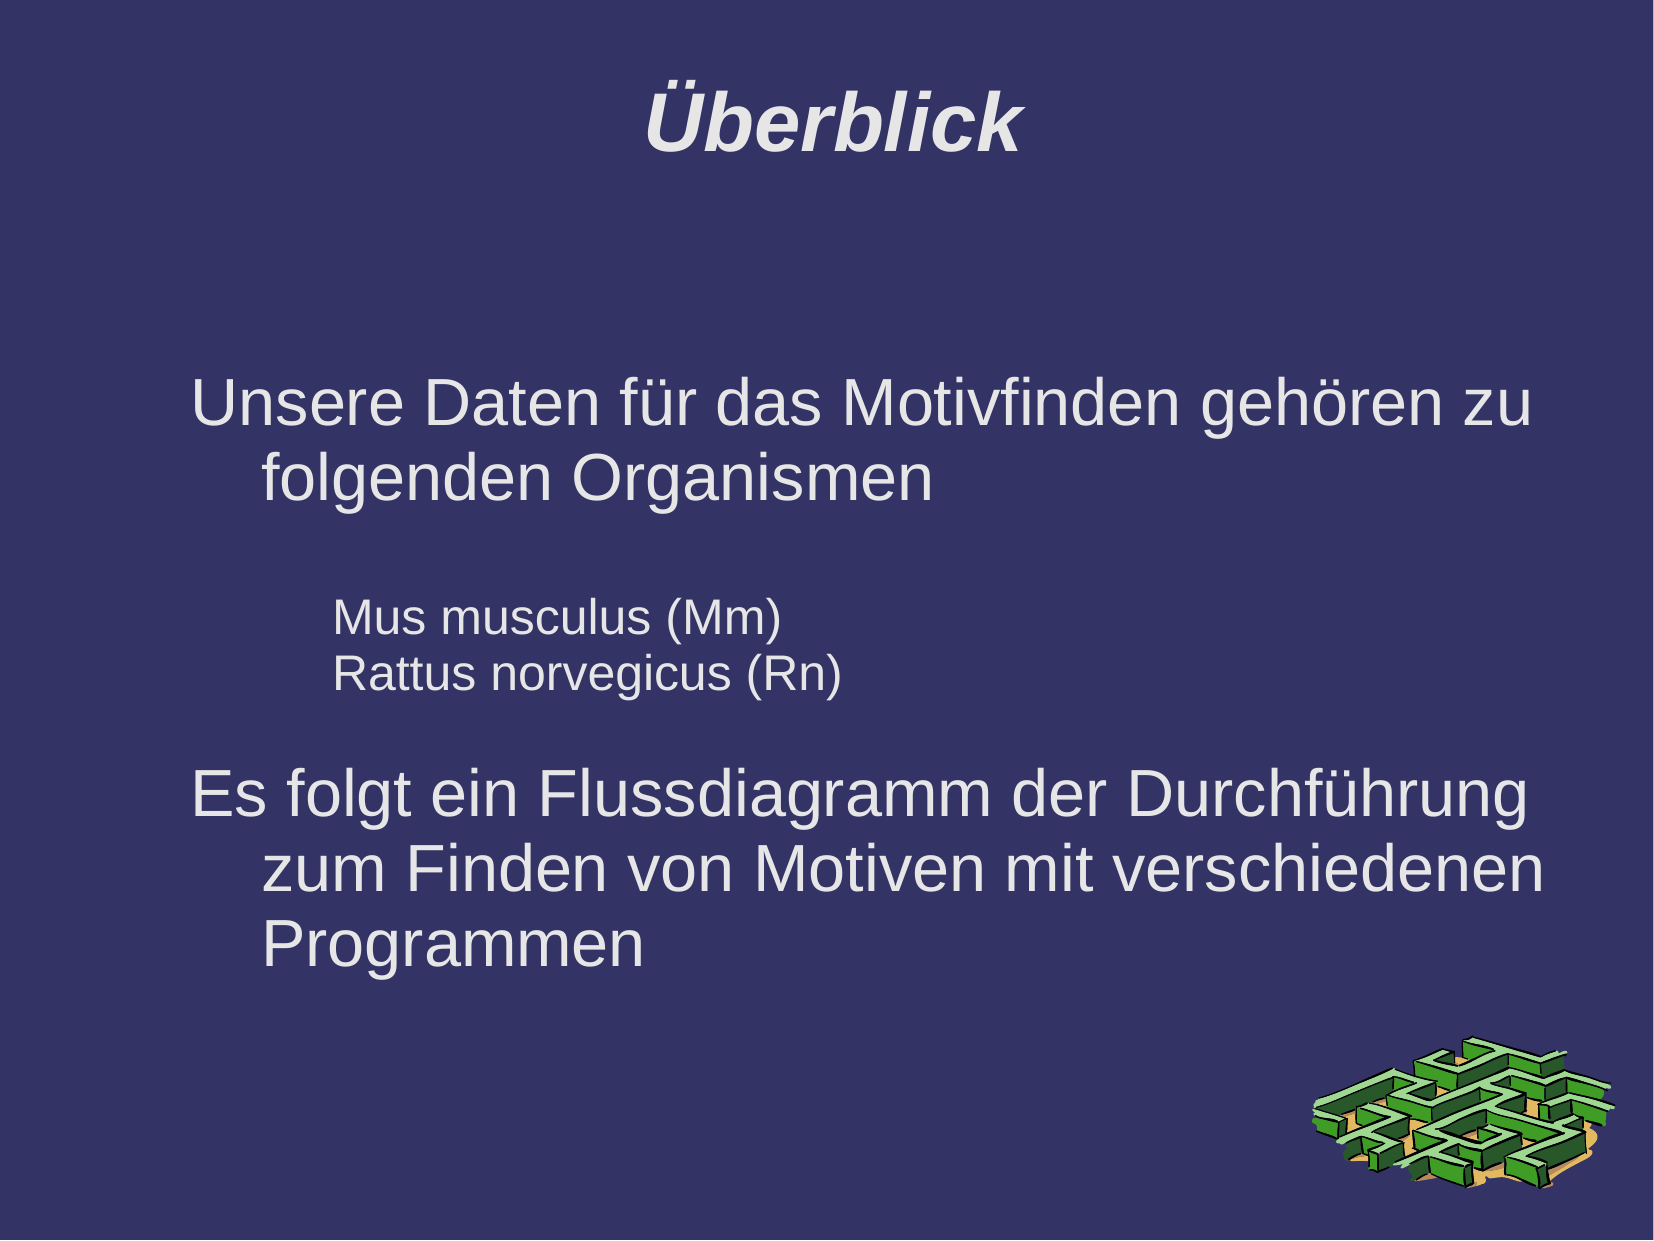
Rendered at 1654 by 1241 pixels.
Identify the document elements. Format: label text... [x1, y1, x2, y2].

list Unsere Daten für das Motivfinden gehören zu folgenden Organismen Mus musculus (Mm) Rattus norvegicus (Rn) Es folgt ein Flussdiagramm der Durchführung zum Finden von Motiven mit verschiedenen Programmen [178, 364, 1570, 1147]
title Überblick [121, 19, 1534, 227]
